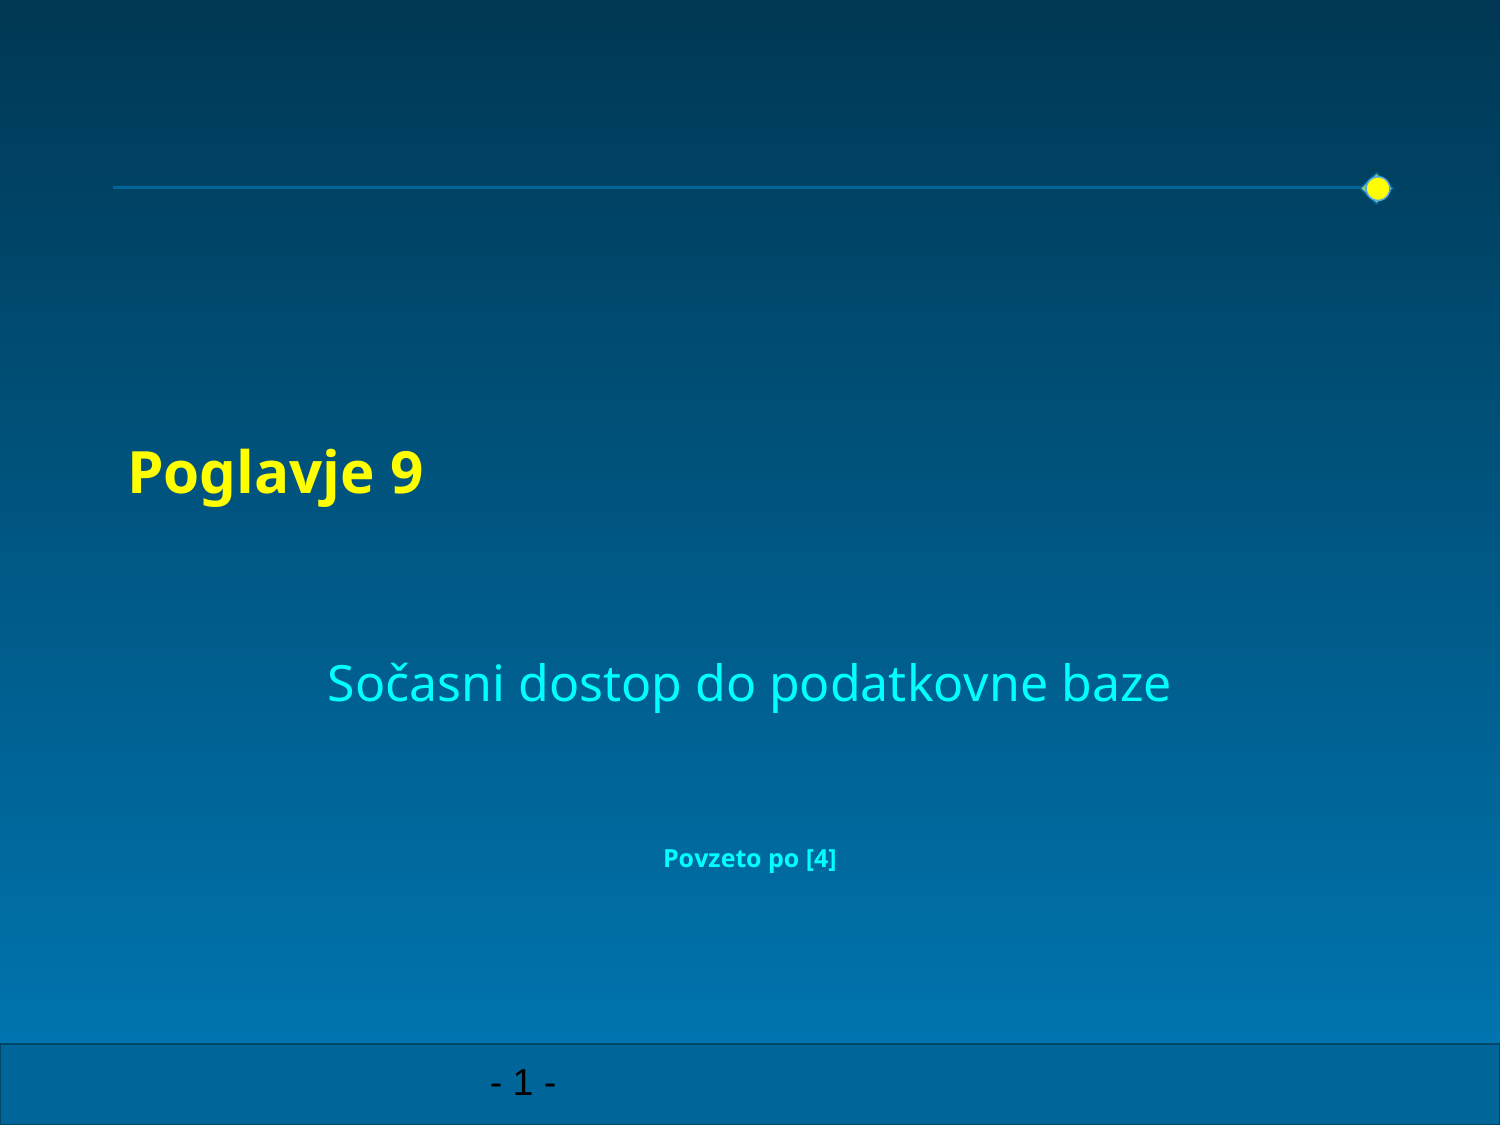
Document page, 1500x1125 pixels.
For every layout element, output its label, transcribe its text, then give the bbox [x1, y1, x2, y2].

title Poglavje 9 [112, 349, 1388, 591]
subtitle Sočasni dostop do podatkovne baze Povzeto po [4] [225, 637, 1276, 926]
